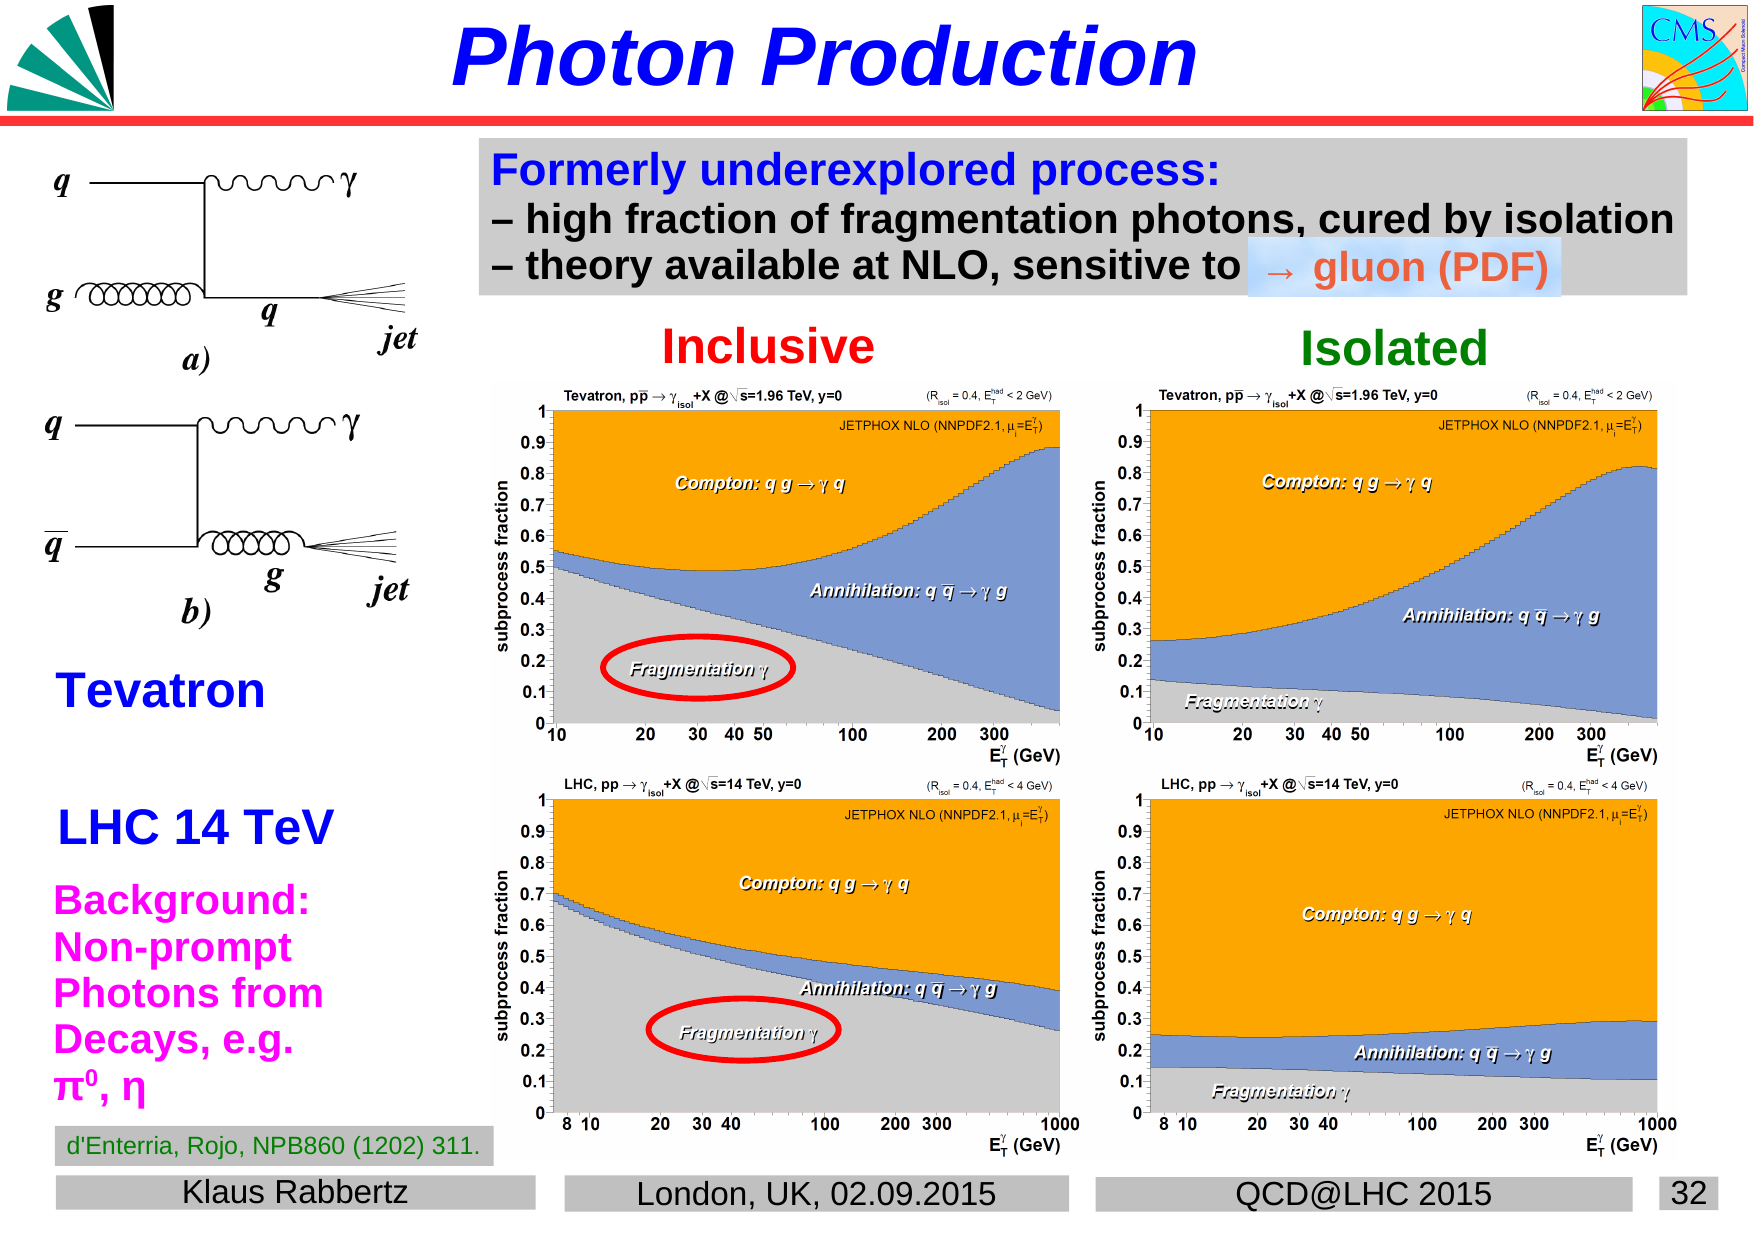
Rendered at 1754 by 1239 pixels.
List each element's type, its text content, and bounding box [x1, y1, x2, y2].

text_box Isolated [1288, 314, 1502, 383]
text_box Formerly underexplored process: – high fraction of fragmentation photons, cured by isolation – theory available at NLO, sensitive to [478, 138, 1687, 296]
text_box Inclusive [649, 312, 888, 381]
text_box → gluon (PDF) [1247, 237, 1562, 297]
picture [491, 382, 1678, 1161]
text_box LHC 14 TeV [45, 793, 343, 862]
picture [7, 5, 114, 112]
text_box d'Enterria, Rojo, NPB860 (1202) 311. [54, 1125, 492, 1166]
text_box [602, 636, 794, 699]
text_box Background: Non-prompt Photons from Decays, e.g. π0, η [41, 870, 337, 1118]
text_box Tevatron [43, 656, 275, 725]
title Photon Production [129, 0, 1545, 114]
picture [38, 402, 415, 635]
text_box [648, 998, 839, 1061]
picture [43, 162, 425, 378]
picture [1642, 5, 1748, 111]
